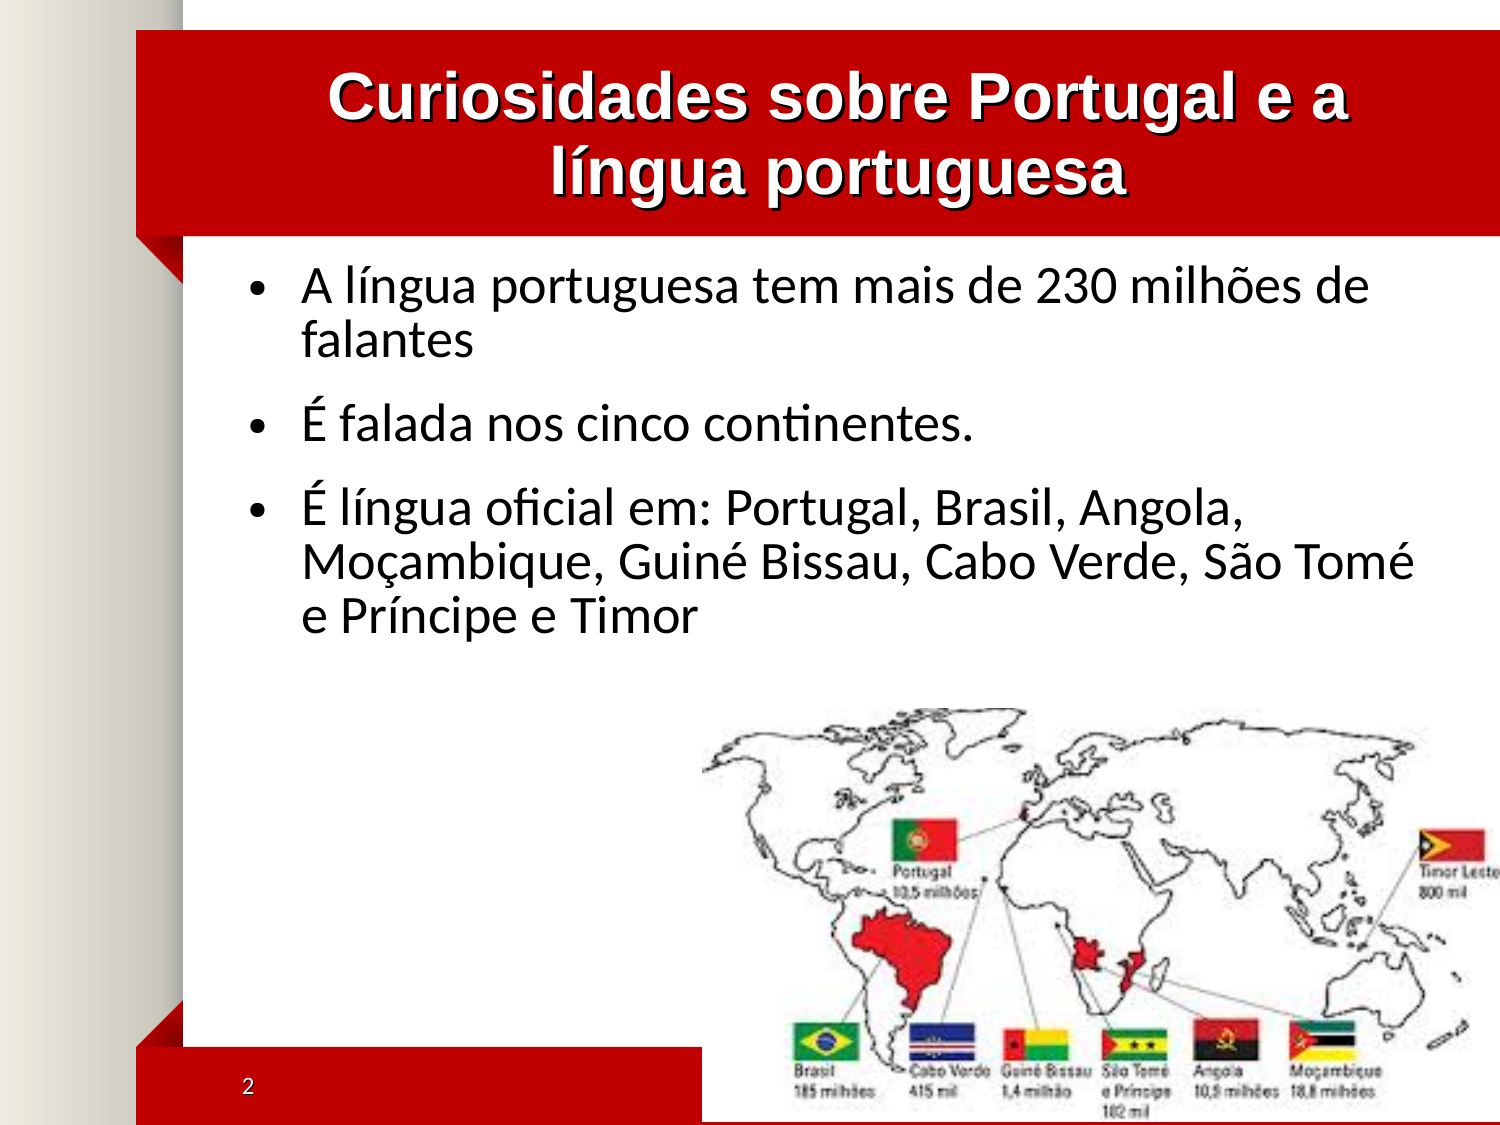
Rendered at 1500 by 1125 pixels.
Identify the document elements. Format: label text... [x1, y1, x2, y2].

list A língua portuguesa tem mais de 230 milhões de falantes É falada nos cinco continentes. É língua oficial em: Portugal, Brasil, Angola, Moçambique, Guiné Bissau, Cabo Verde, São Tomé e Príncipe e Timor [230, 262, 1447, 720]
picture [0, 0, 1500, 1125]
title Curiosidades sobre Portugal e a língua portuguesa [230, 54, 1447, 214]
